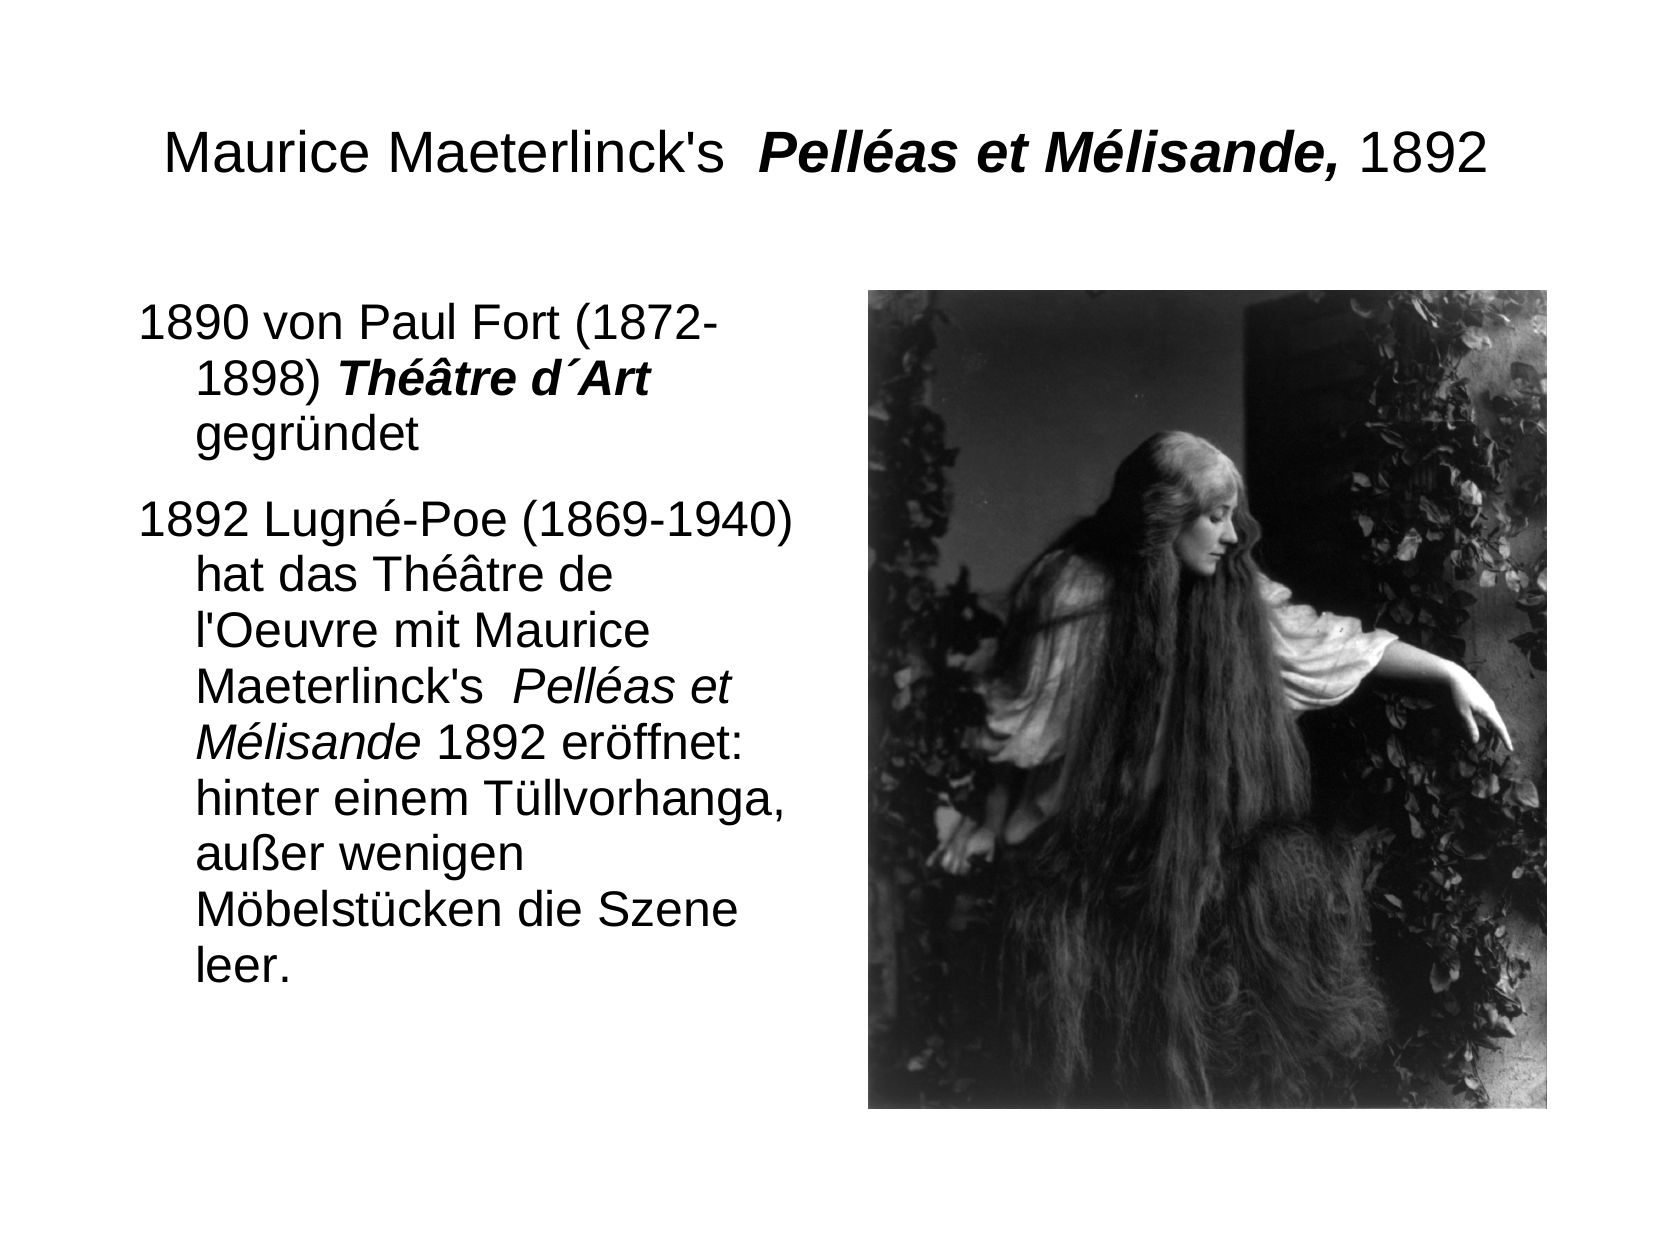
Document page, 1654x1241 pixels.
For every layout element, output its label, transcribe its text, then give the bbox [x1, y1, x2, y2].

picture [868, 290, 1547, 1109]
list 1890 von Paul Fort (1872-1898) Théâtre d´Art gegründet 1892 Lugné-Poe (1869-1940) hat das Théâtre de l'Oeuvre mit Maurice Maeterlinck's Pelléas et Mélisande 1892 eröffnet: hinter einem Tüllvorhanga, außer wenigen Möbelstücken die Szene leer. [82, 290, 809, 1109]
title Maurice Maeterlinck's Pelléas et Mélisande, 1892 [82, 49, 1571, 257]
